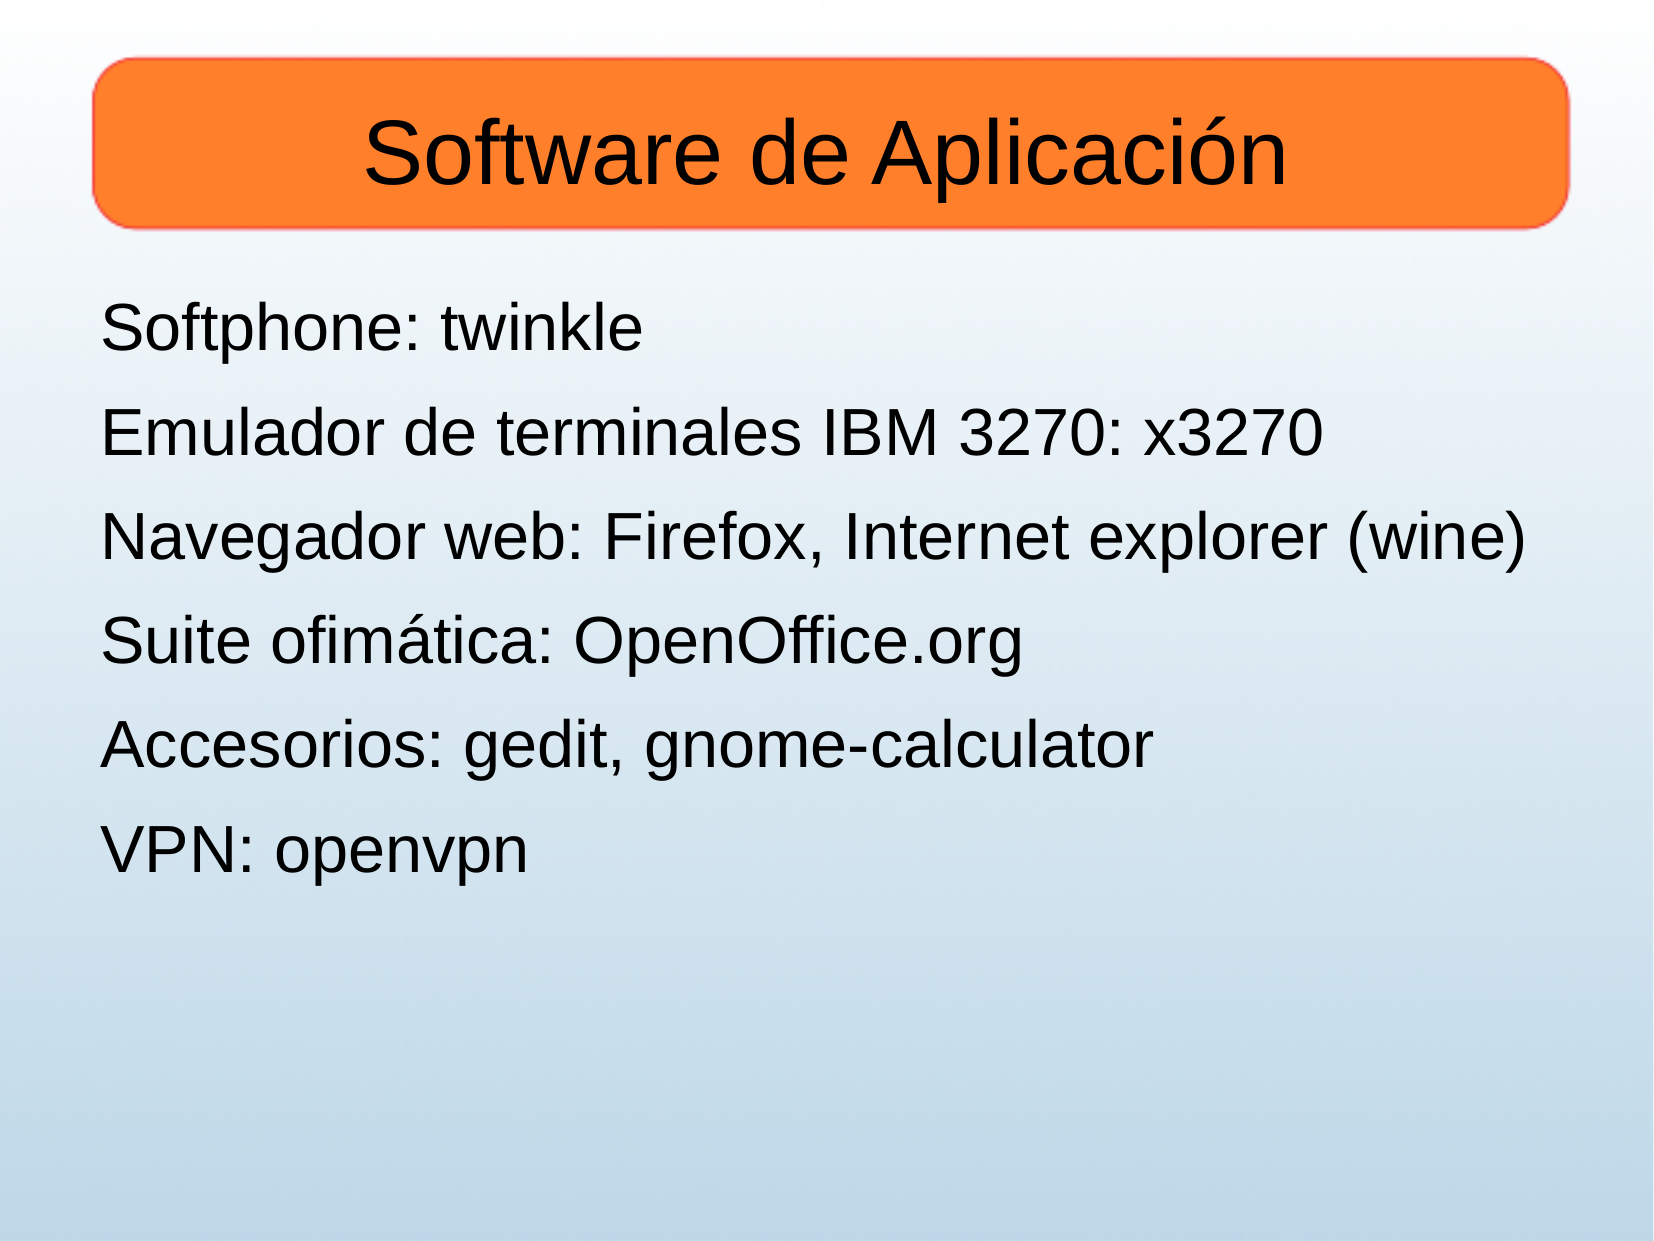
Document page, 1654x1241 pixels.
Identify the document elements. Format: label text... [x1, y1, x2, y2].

title Software de Aplicación [82, 56, 1571, 250]
picture [0, 0, 1654, 1241]
list Softphone: twinkle Emulador de terminales IBM 3270: x3270 Navegador web: Firefox, Internet explorer (wine) Suite ofimática: OpenOffice.org Accesorios: gedit, gnome-calculator VPN: openvpn [82, 290, 1571, 1094]
